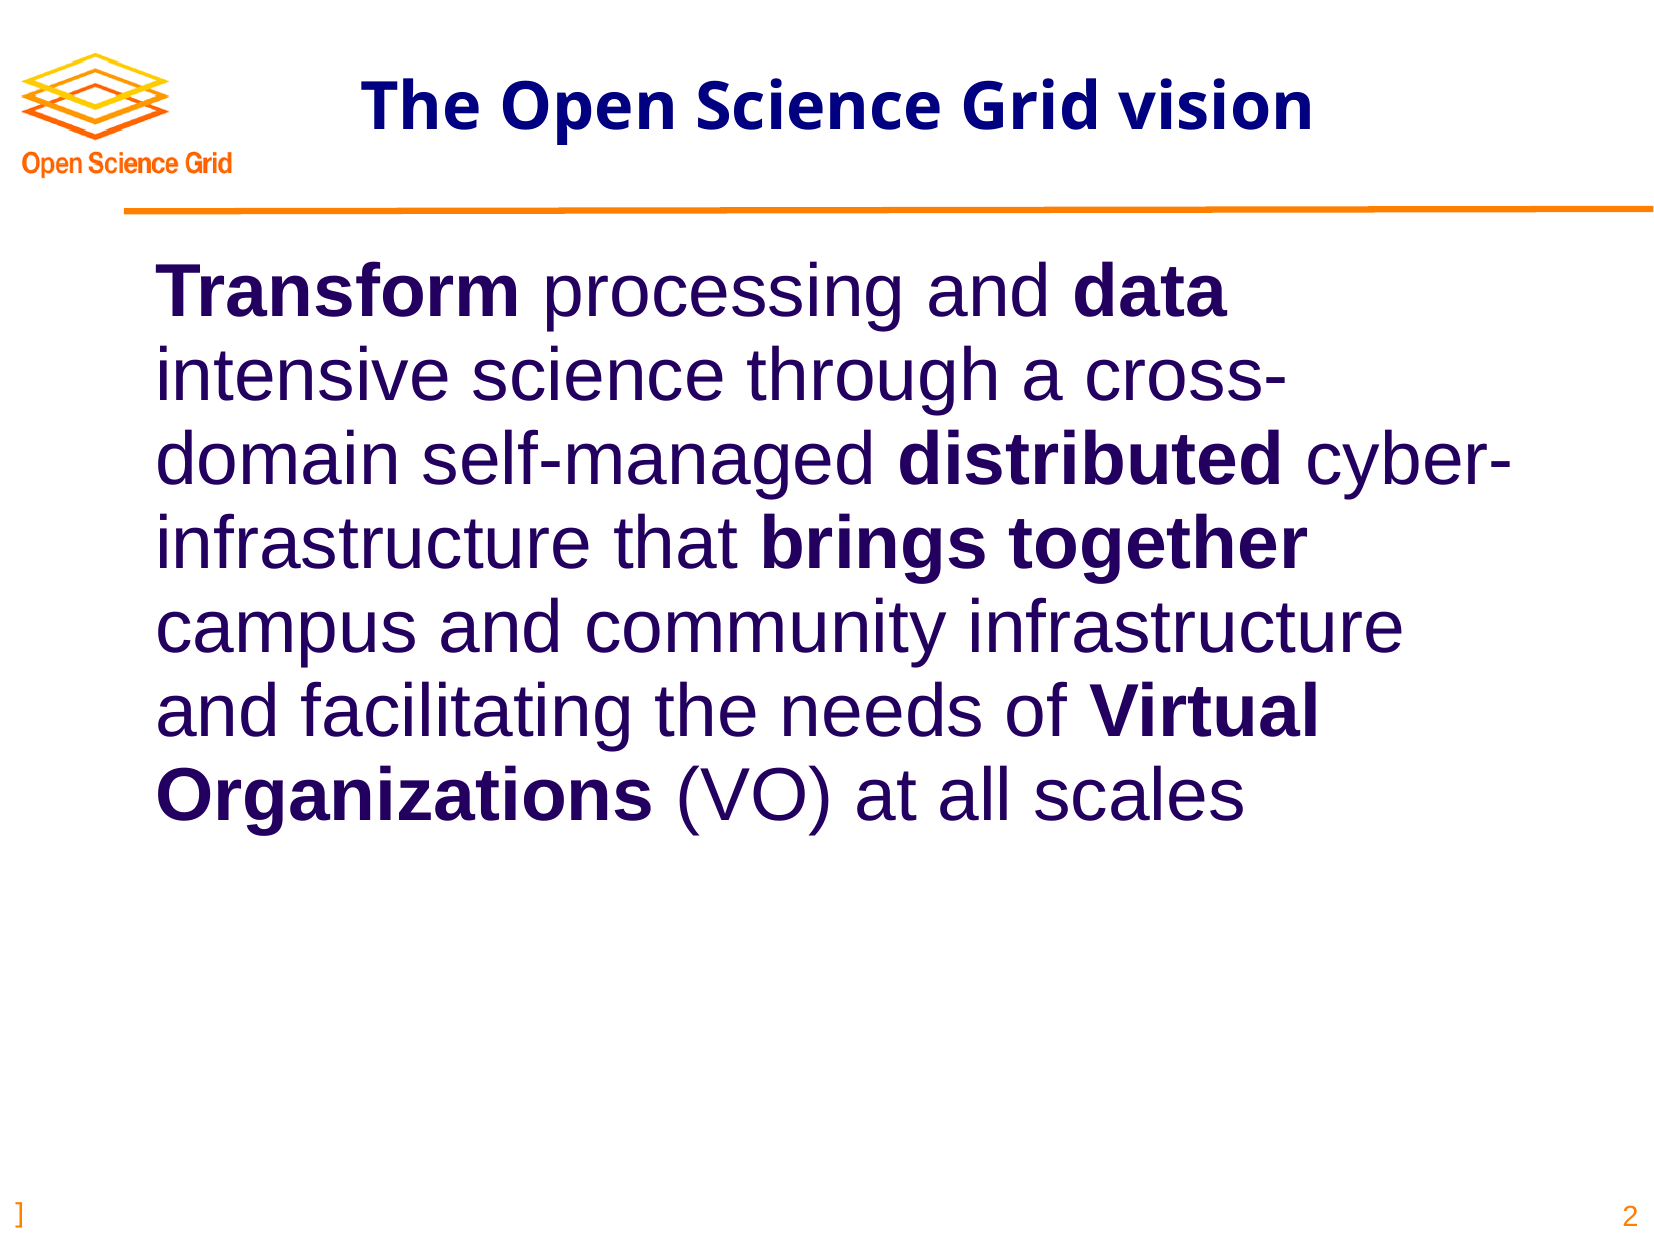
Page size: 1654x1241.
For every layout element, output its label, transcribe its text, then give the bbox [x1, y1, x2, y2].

text_box <number> [1577, 1157, 1654, 1241]
title The Open Science Grid vision [123, 0, 1553, 207]
list Transform processing and data intensive science through a cross-domain self-managed distributed cyber-infrastructure that brings together campus and community infrastructure and facilitating the needs of Virtual Organizations (VO) at all scales [140, 241, 1546, 1089]
picture [0, 29, 123, 198]
